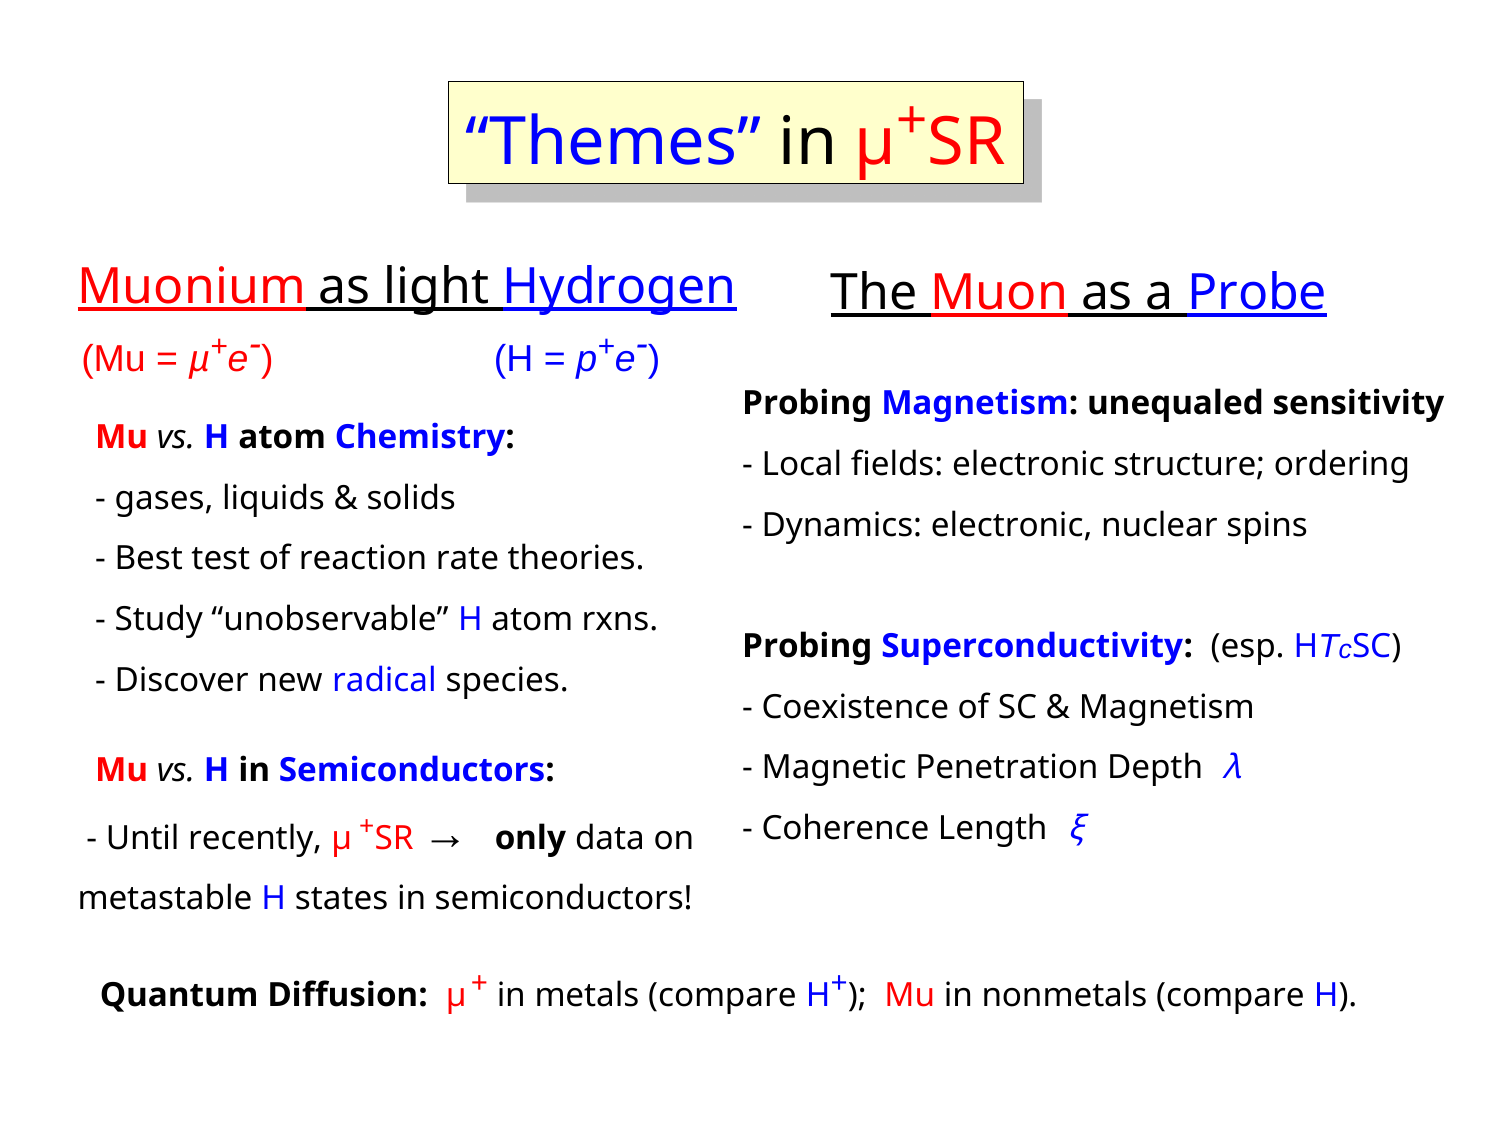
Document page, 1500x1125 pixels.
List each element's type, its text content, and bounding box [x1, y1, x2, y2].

text_box Probing Magnetism: unequaled sensitivity - Local fields: electronic structure; ordering - Dynamics: electronic, nuclear spins Probing Superconductivity: (esp. HTcSC) - Coexistence of SC & Magnetism - Magnetic Penetration Depth λ - Coherence Length ξ [724, 376, 1437, 866]
text_box Muonium as light Hydrogen (Mu = µ+e-) (H = p+e-) Mu vs. H atom Chemistry: - gases, liquids & solids - Best test of reaction rate theories. - Study “unobservable” H atom rxns. - Discover new radical species. Mu vs. H in Semiconductors: - Until recently, µ +SR → only data on metastable H states in semiconductors! [77, 244, 705, 931]
text_box The Muon as a Probe [830, 250, 1312, 320]
text_box “Themes” in µ+SR [448, 81, 1024, 178]
text_box Quantum Diffusion: µ + in metals (compare H+); Mu in nonmetals (compare H). [82, 957, 1422, 1014]
